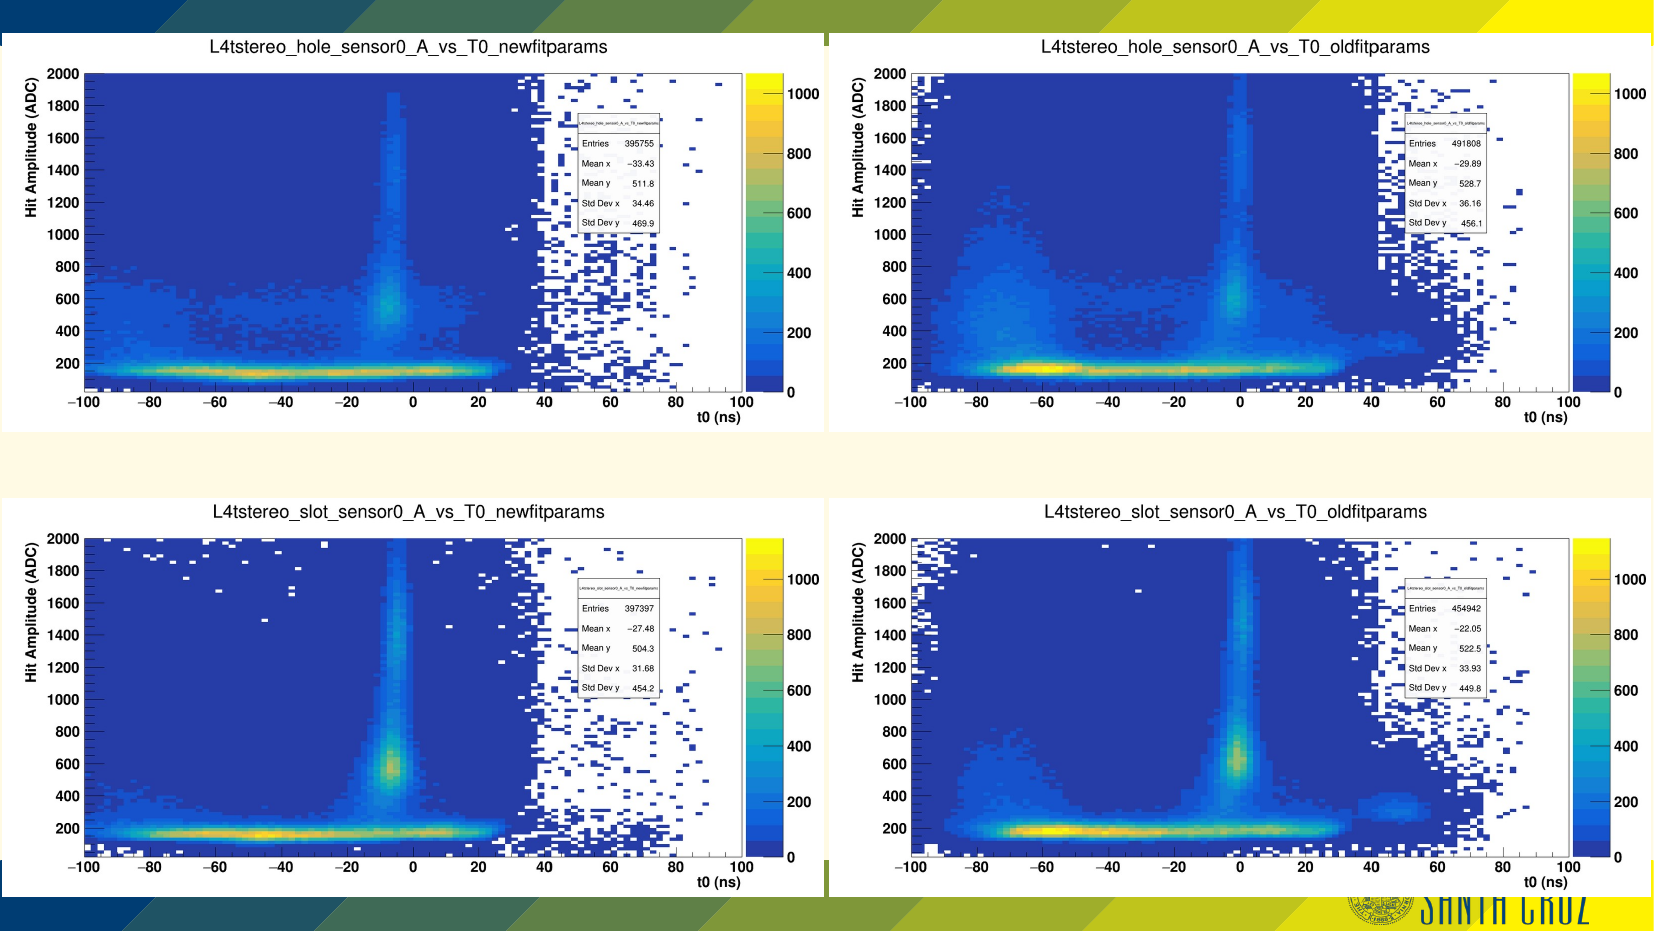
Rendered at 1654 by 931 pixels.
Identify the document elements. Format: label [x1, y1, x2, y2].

picture [2, 498, 824, 897]
picture [2, 33, 824, 432]
picture [829, 498, 1651, 925]
picture [829, 33, 1651, 432]
